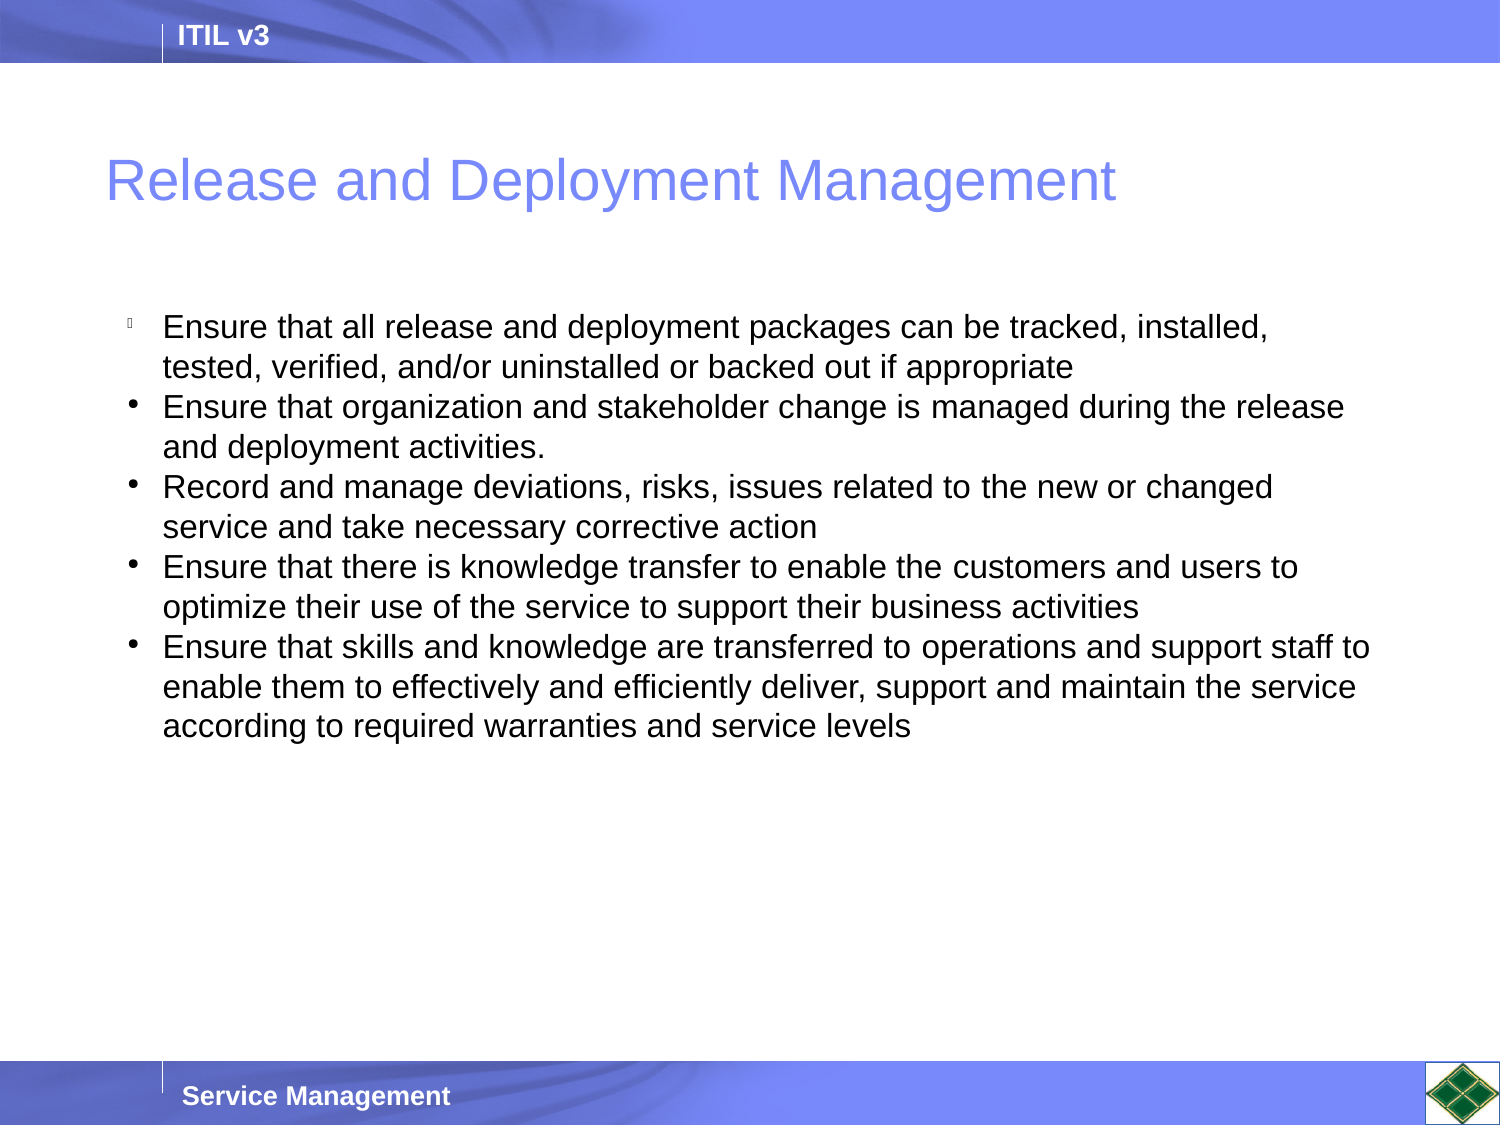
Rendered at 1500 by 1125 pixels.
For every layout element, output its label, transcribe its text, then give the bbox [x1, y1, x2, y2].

text_box Ensure that all release and deployment packages can be tracked, installed, tested, verified, and/or uninstalled or backed out if appropriate Ensure that organization and stakeholder change is managed during the release and deployment activities. Record and manage deviations, risks, issues related to the new or changed service and take necessary corrective action Ensure that there is knowledge transfer to enable the customers and users to optimize their use of the service to support their business activities Ensure that skills and knowledge are transferred to operations and support staff to enable them to effectively and efficiently deliver, support and maintain the service according to required warranties and service levels [112, 173, 1388, 814]
text_box Release and Deployment Management [90, 121, 1443, 221]
picture [0, 0, 1500, 63]
picture [1426, 1063, 1499, 1124]
picture [0, 1061, 1500, 1125]
